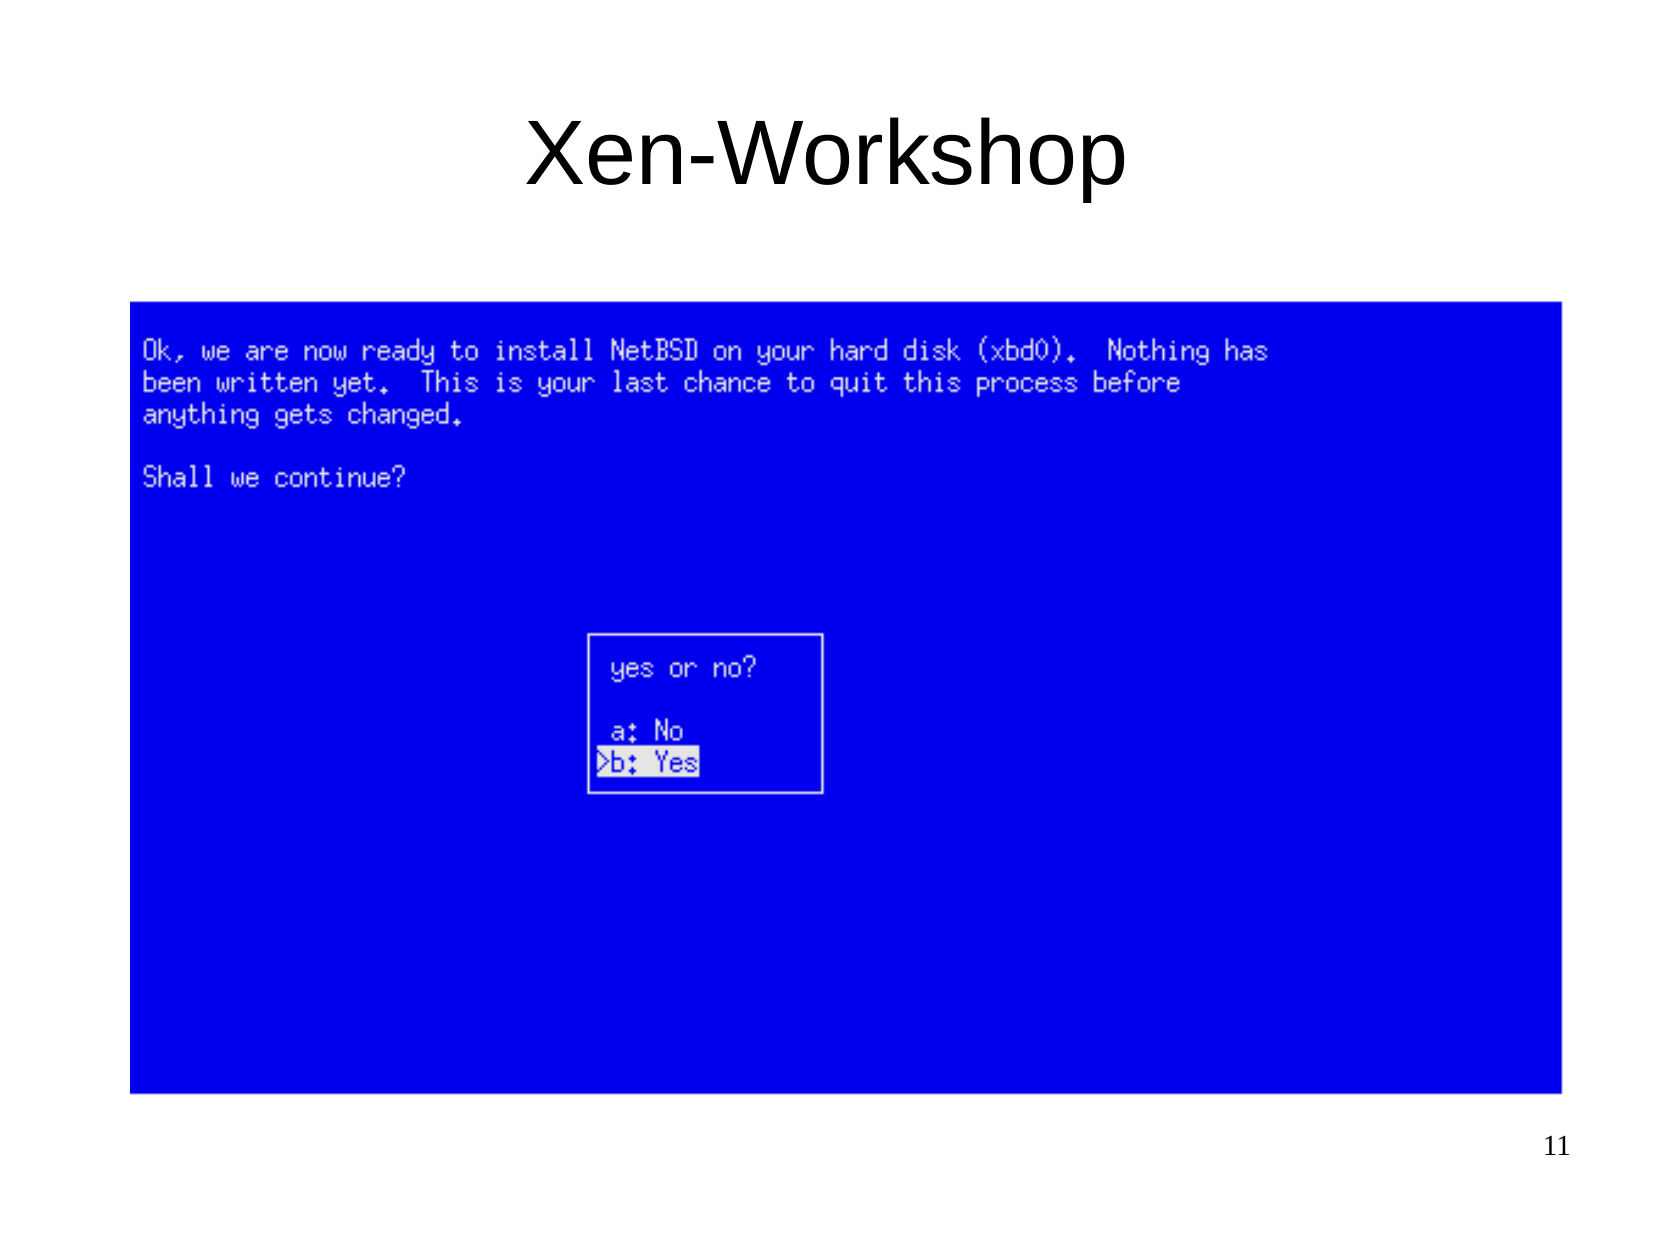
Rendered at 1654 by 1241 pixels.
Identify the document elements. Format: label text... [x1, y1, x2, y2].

picture [130, 300, 1565, 1097]
title Xen-Workshop [82, 49, 1571, 257]
